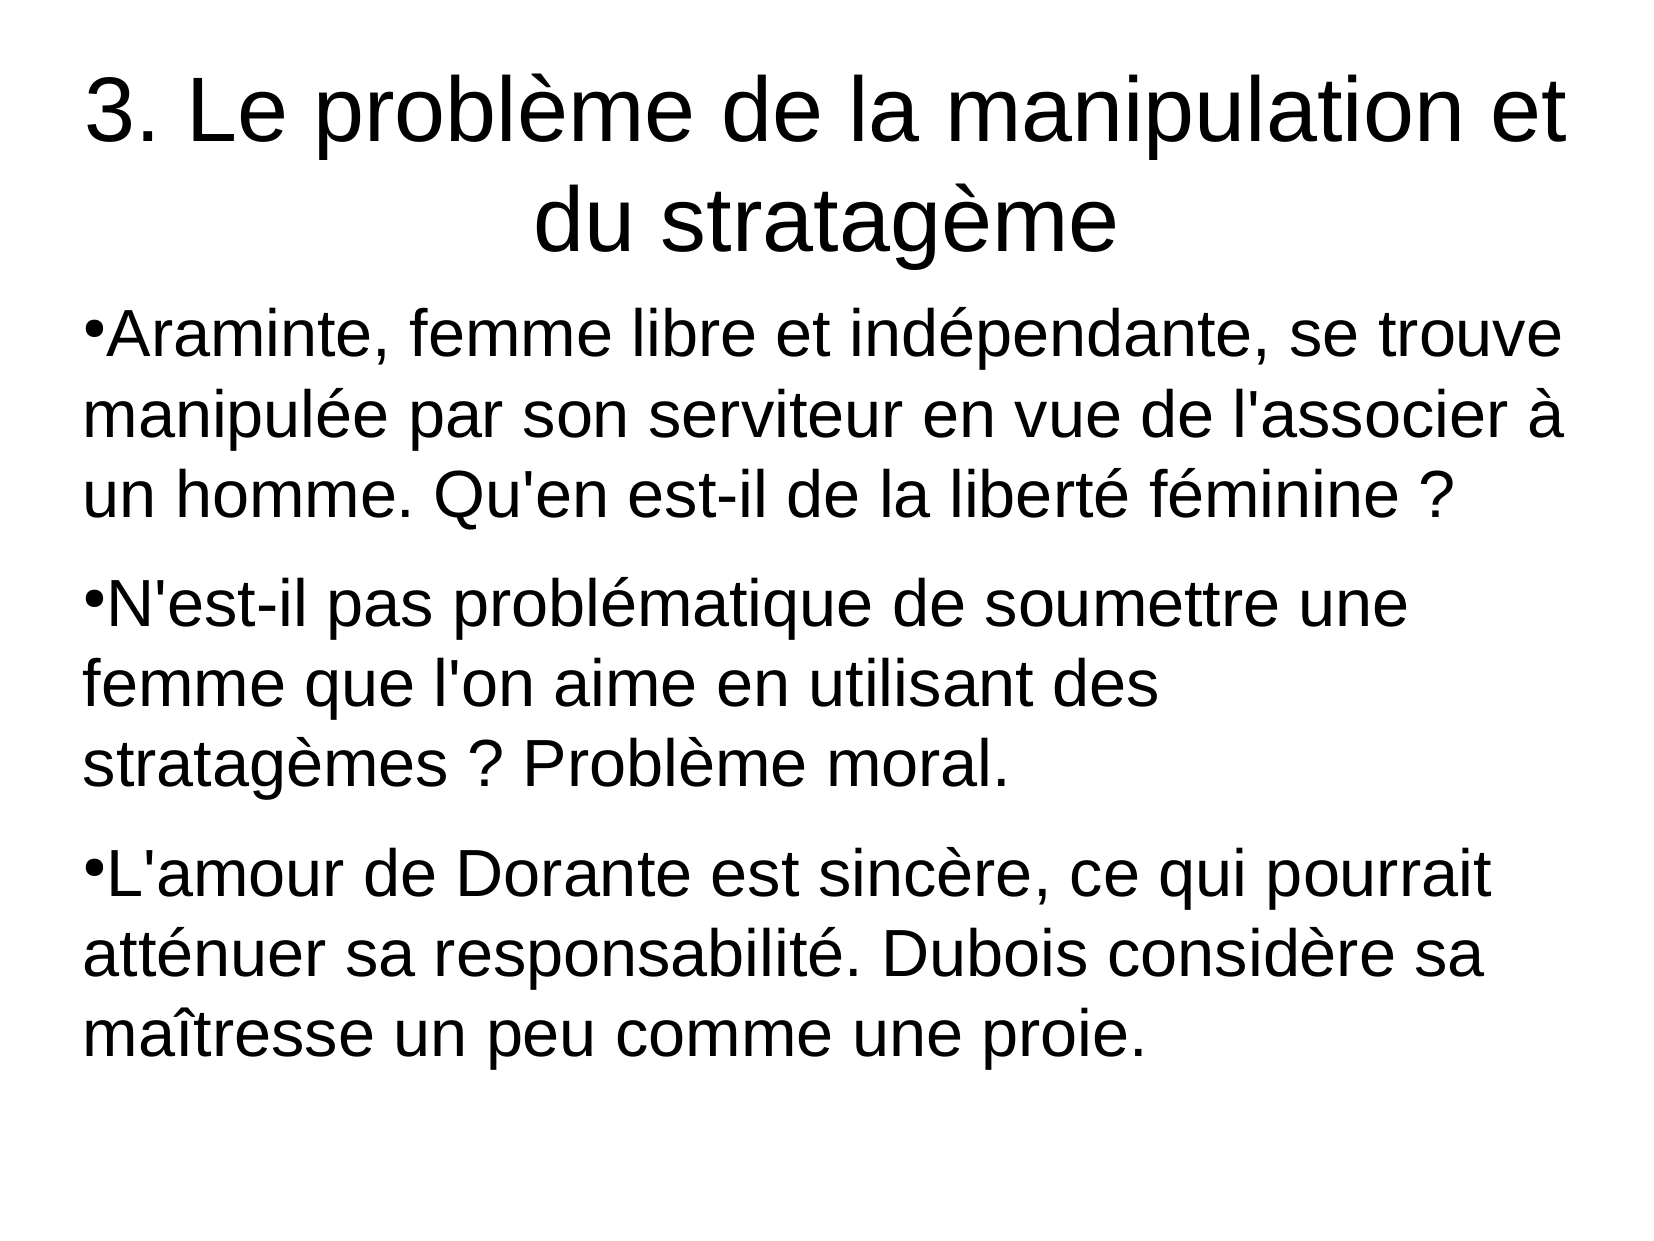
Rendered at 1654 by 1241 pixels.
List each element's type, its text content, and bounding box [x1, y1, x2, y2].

list Araminte, femme libre et indépendante, se trouve manipulée par son serviteur en vue de l'associer à un homme. Qu'en est-il de la liberté féminine ? N'est-il pas problématique de soumettre une femme que l'on aime en utilisant des stratagèmes ? Problème moral. L'amour de Dorante est sincère, ce qui pourrait atténuer sa responsabilité. Dubois considère sa maîtresse un peu comme une proie. [82, 290, 1571, 1097]
title 3. Le problème de la manipulation et du stratagème [82, 49, 1571, 257]
